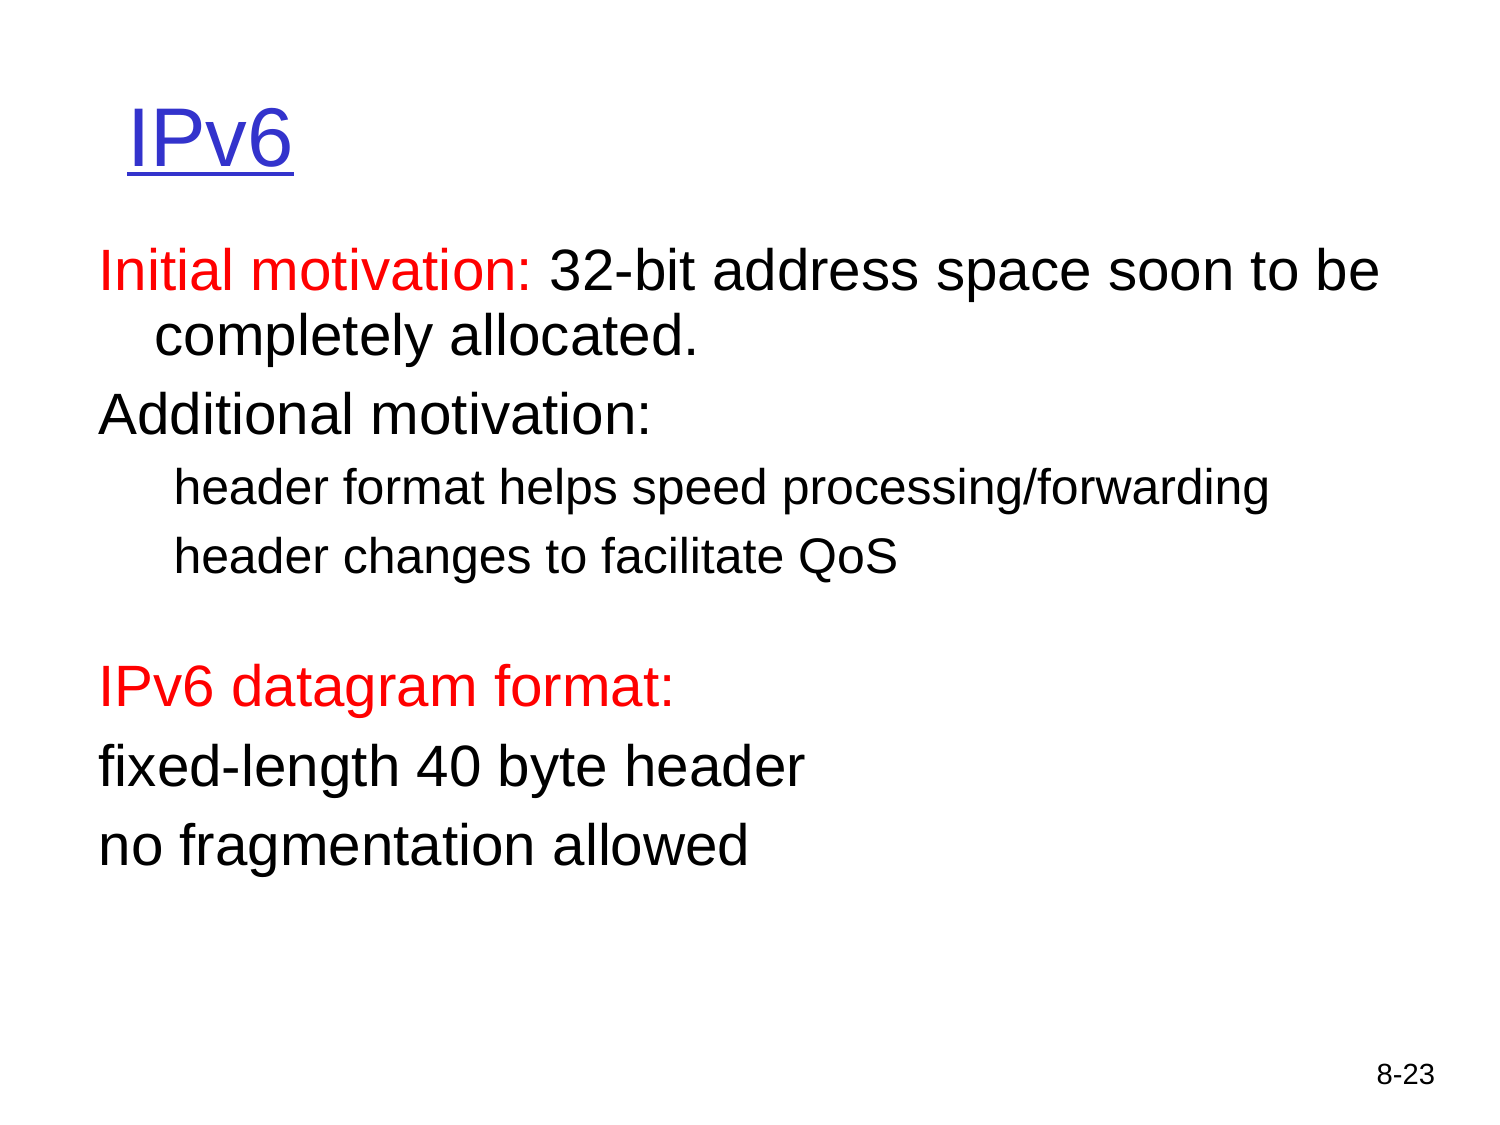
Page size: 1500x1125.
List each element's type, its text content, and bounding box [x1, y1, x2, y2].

list Initial motivation: 32-bit address space soon to be completely allocated. Additional motivation: header format helps speed processing/forwarding header changes to facilitate QoS IPv6 datagram format: fixed-length 40 byte header no fragmentation allowed [83, 229, 1430, 1068]
title IPv6 [112, 69, 1388, 207]
